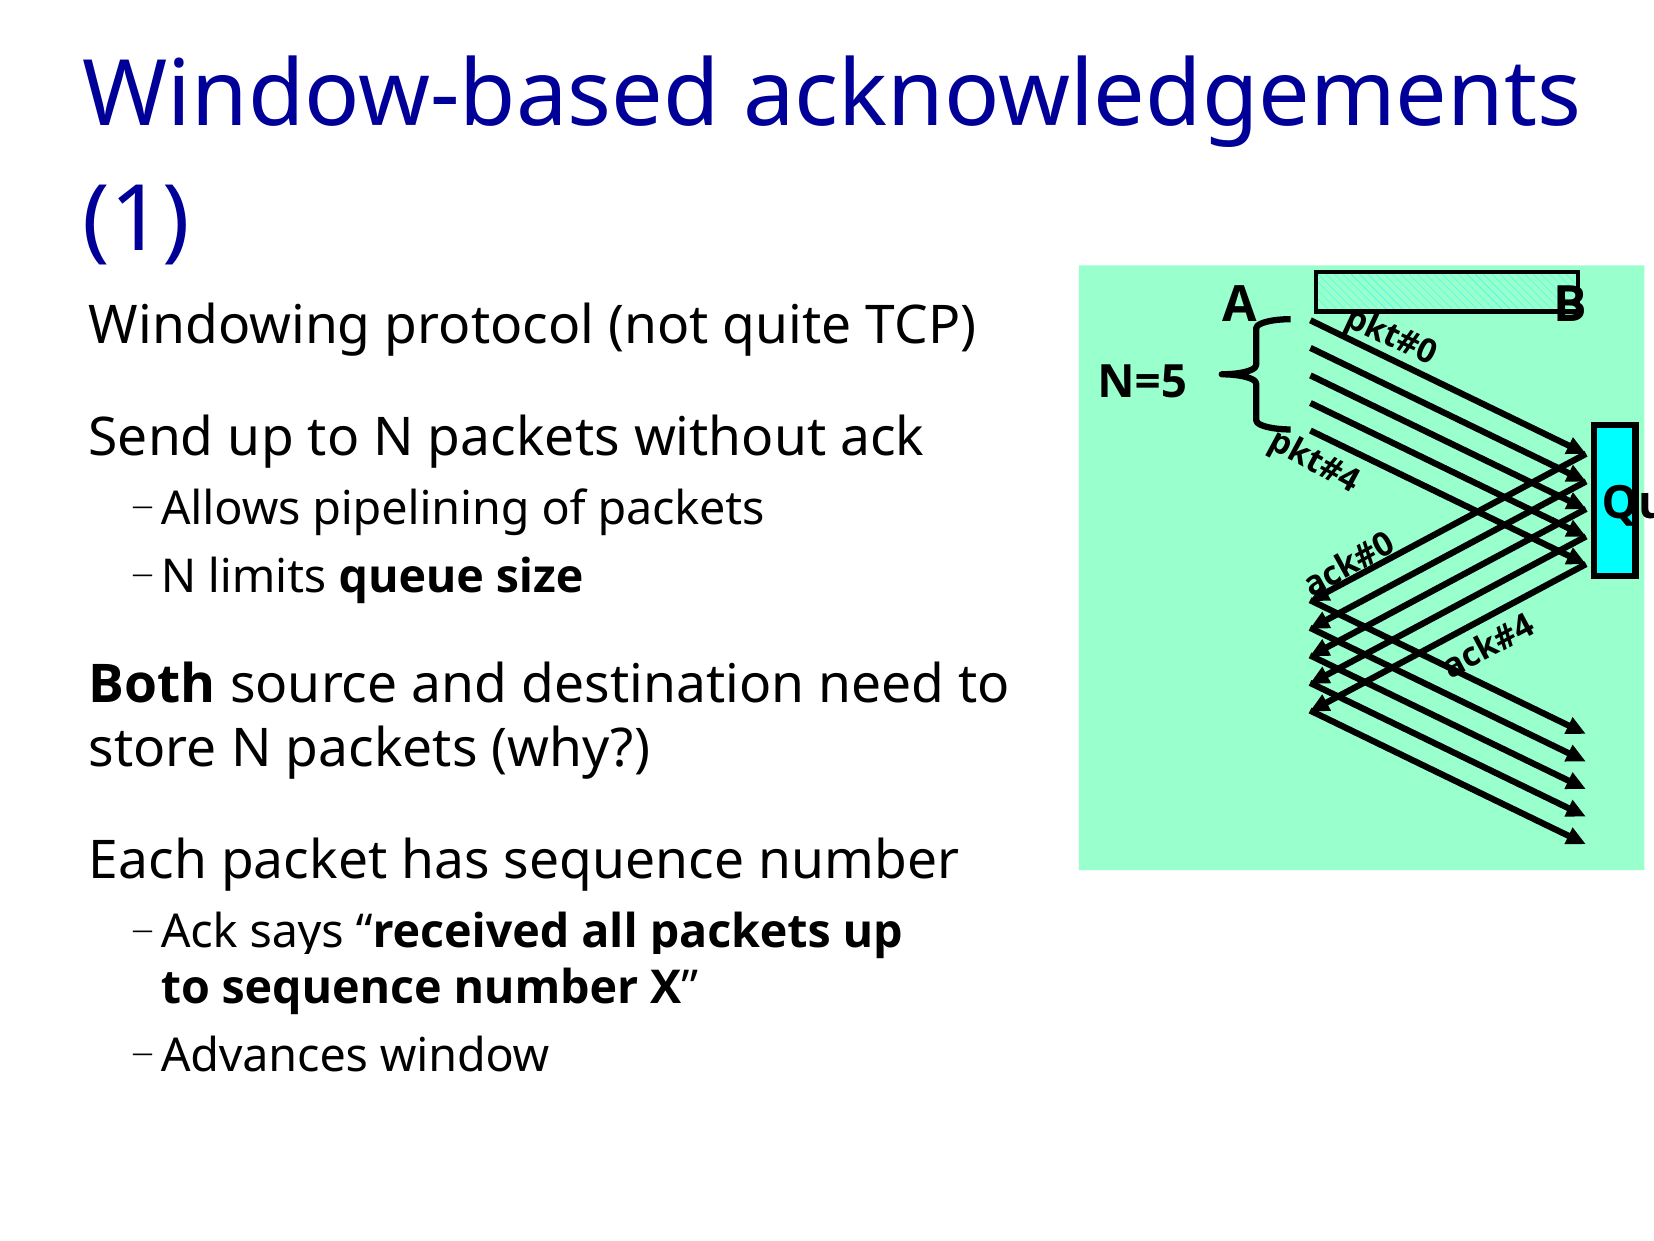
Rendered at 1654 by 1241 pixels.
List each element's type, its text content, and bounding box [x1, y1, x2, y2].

text_box [1347, 659, 1383, 678]
text_box pkt#0 [1323, 282, 1530, 417]
text_box [1347, 631, 1383, 650]
text_box [1374, 542, 1550, 635]
title Window-based acknowledgements (1) [82, 49, 1636, 257]
text_box [1514, 487, 1550, 506]
text_box [1401, 657, 1435, 684]
text_box [1251, 339, 1577, 493]
text_box [1374, 644, 1410, 663]
text_box [1096, 265, 1645, 871]
text_box [1541, 500, 1575, 519]
text_box pkt#4 [1247, 404, 1451, 549]
text_box [1078, 265, 1253, 369]
text_box [1322, 618, 1356, 637]
text_box [1322, 673, 1356, 692]
text_box B [1539, 264, 1654, 339]
text_box [1462, 481, 1496, 507]
text_box [1321, 646, 1356, 664]
text_box [1329, 519, 1495, 609]
list Windowing protocol (not quite TCP) Send up to N packets without ack Allows pipelining of packets N limits queue size Both source and destination need to store N packets (why?) Each packet has sequence number Ack says “received all packets up to sequence number X” Advances window [60, 290, 1096, 1096]
text_box ack#4 [1417, 554, 1623, 699]
text_box N=5 [1096, 344, 1240, 415]
text_box [1541, 528, 1576, 547]
text_box [1486, 502, 1523, 520]
text_box Queue [1594, 424, 1636, 577]
text_box ack#0 [1278, 471, 1483, 618]
text_box [1401, 555, 1574, 649]
text_box A [1208, 264, 1348, 339]
text_box [1513, 515, 1550, 534]
text_box [1540, 473, 1576, 491]
text_box [1347, 529, 1523, 622]
